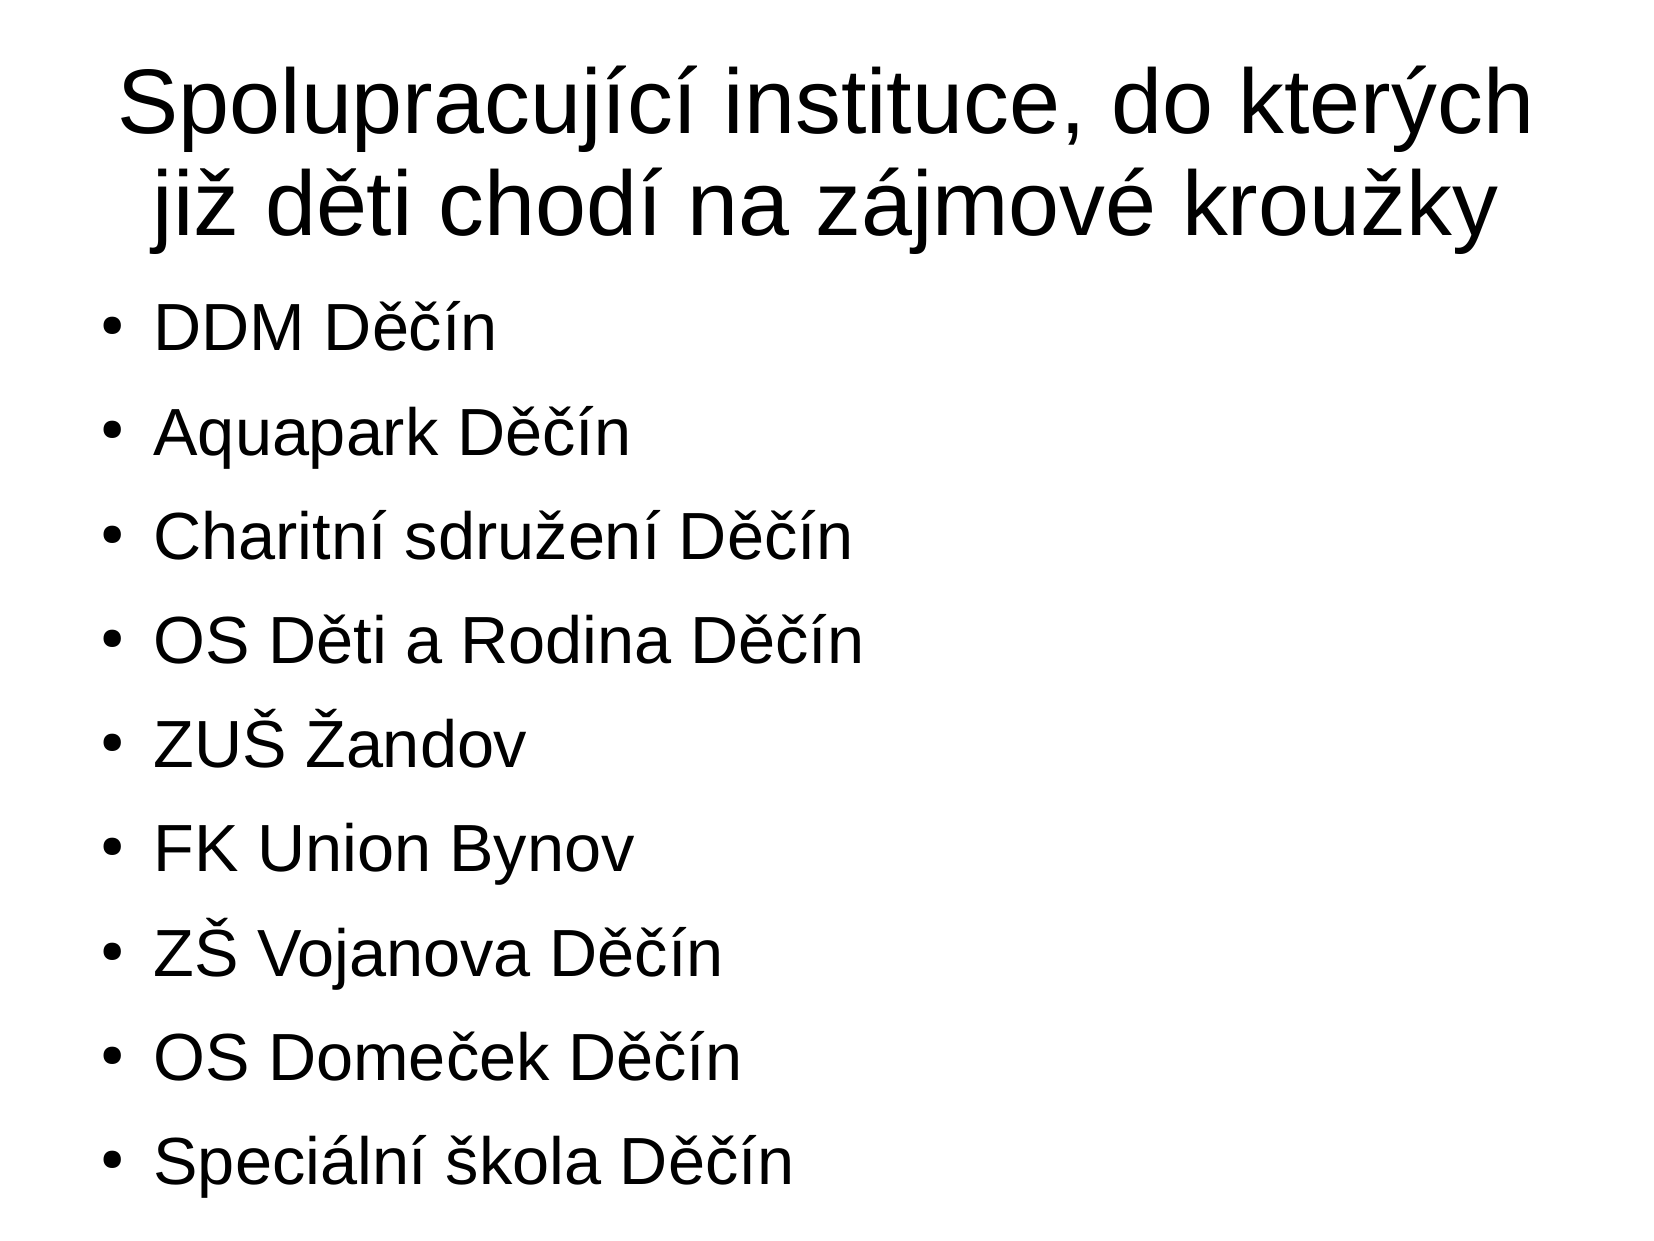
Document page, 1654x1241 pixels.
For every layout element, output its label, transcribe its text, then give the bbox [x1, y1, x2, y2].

title Spolupracující instituce, do kterých již děti chodí na zájmové kroužky [82, 49, 1571, 257]
list DDM Děčín Aquapark Děčín Charitní sdružení Děčín OS Děti a Rodina Děčín ZUŠ Žandov FK Union Bynov ZŠ Vojanova Děčín OS Domeček Děčín Speciální škola Děčín [82, 290, 1571, 1199]
